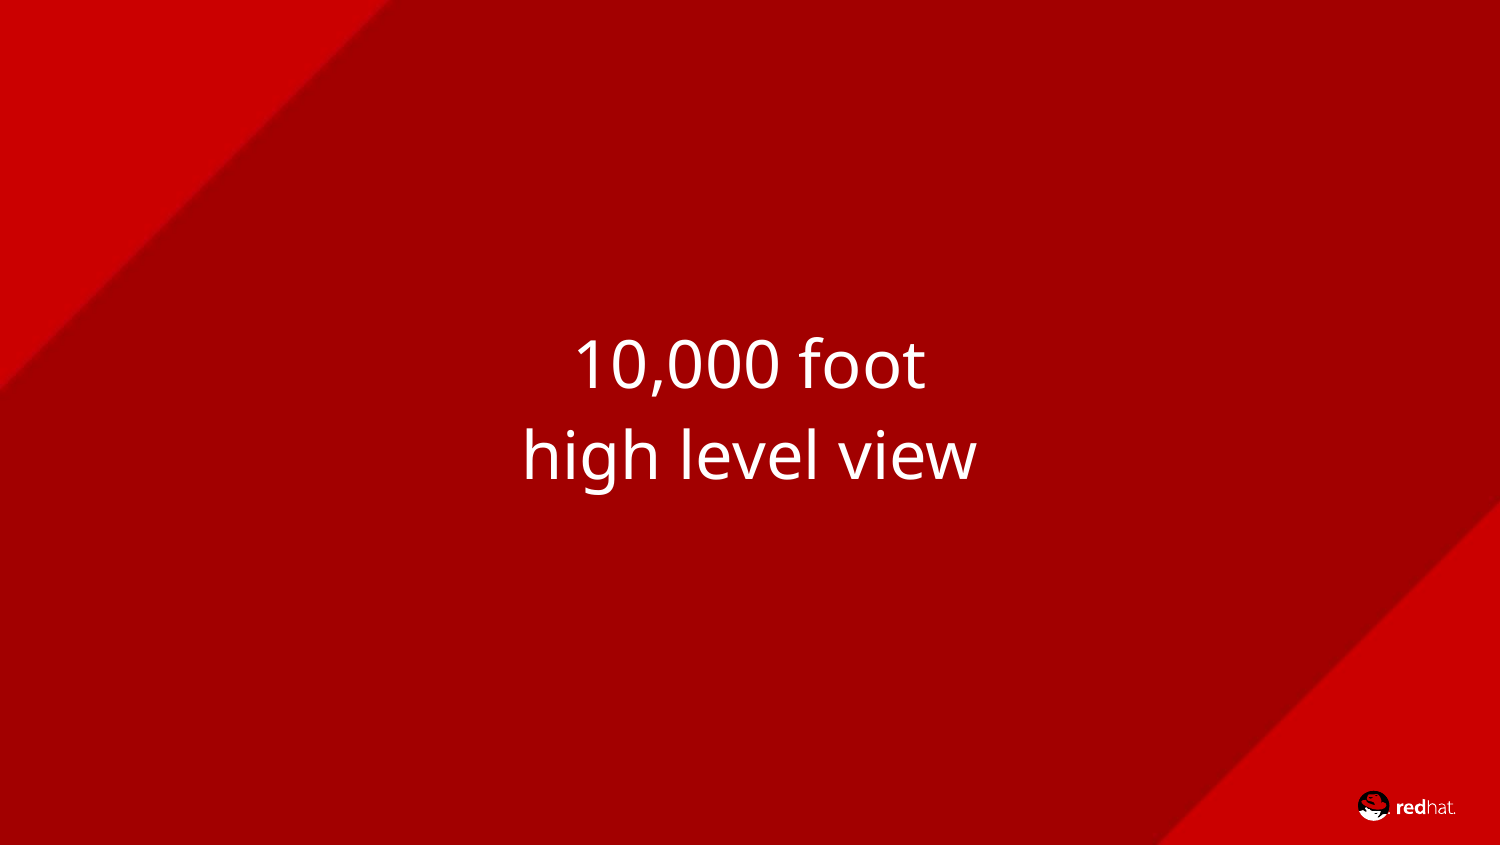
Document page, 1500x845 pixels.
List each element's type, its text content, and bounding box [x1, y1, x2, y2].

picture [0, 0, 1500, 845]
title 10,000 foot high level view [112, 323, 1388, 494]
